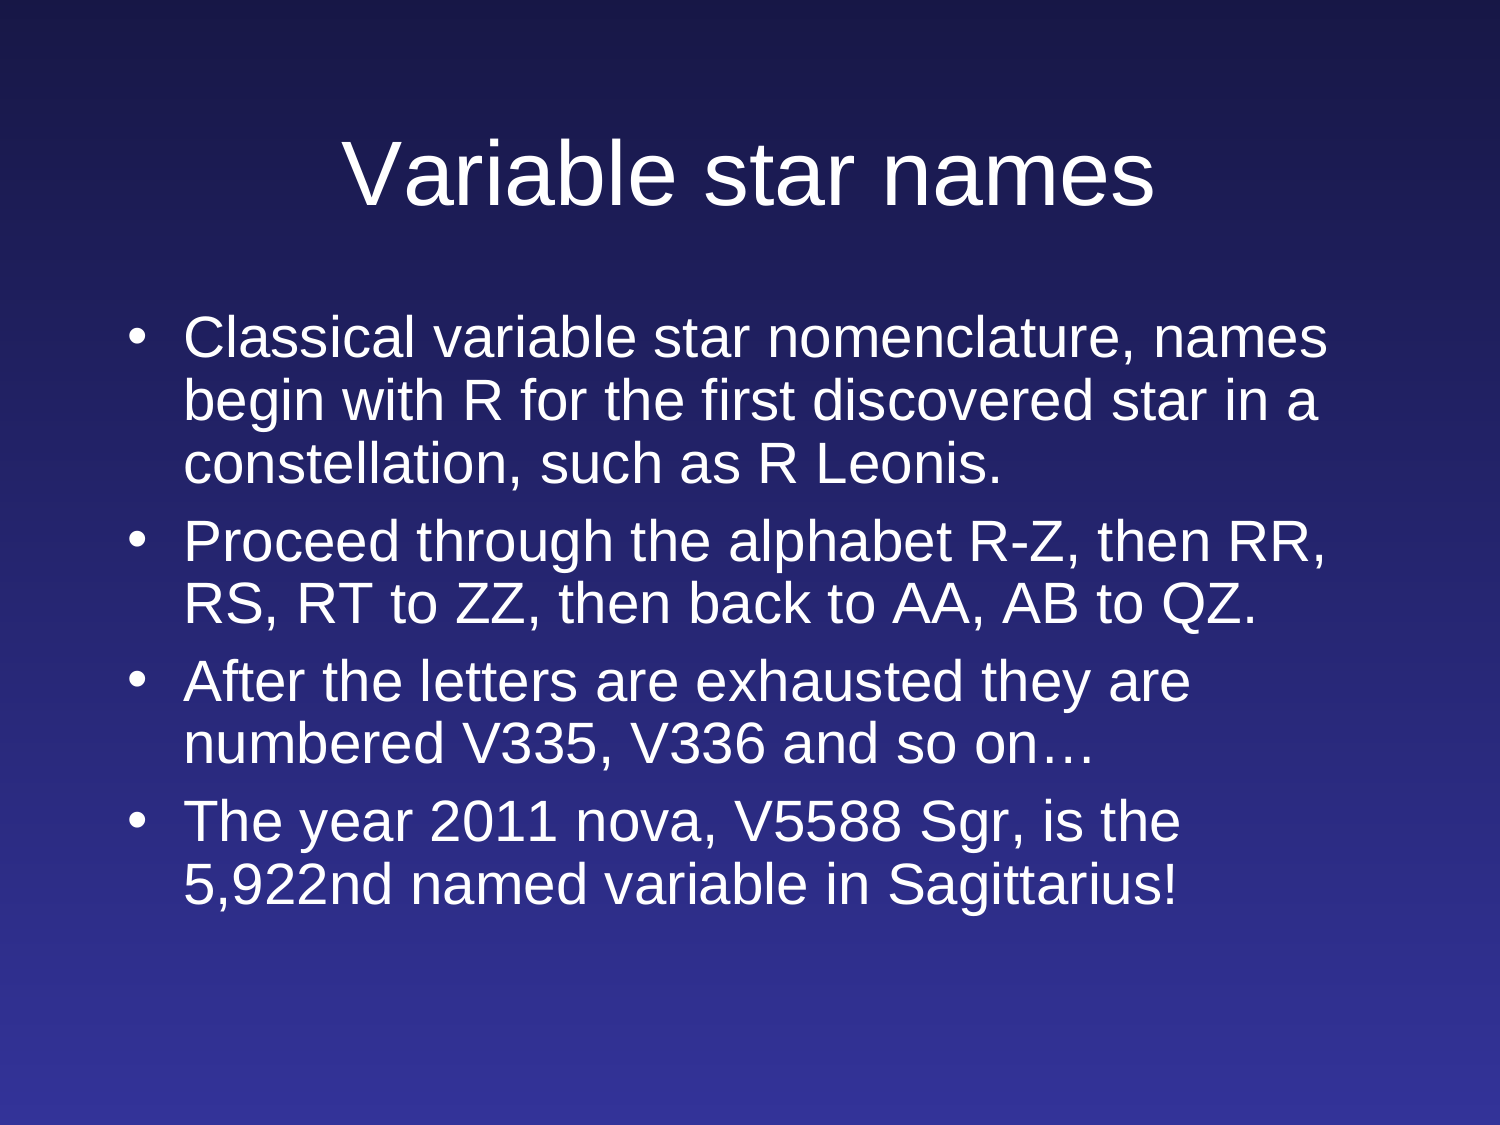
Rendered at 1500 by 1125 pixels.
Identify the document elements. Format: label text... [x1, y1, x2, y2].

title Variable star names [112, 74, 1388, 263]
list Classical variable star nomenclature, names begin with R for the first discovered star in a constellation, such as R Leonis. Proceed through the alphabet R-Z, then RR, RS, RT to ZZ, then back to AA, AB to QZ. After the letters are exhausted they are numbered V335, V336 and so on… The year 2011 nova, V5588 Sgr, is the 5,922nd named variable in Sagittarius! [112, 299, 1388, 963]
